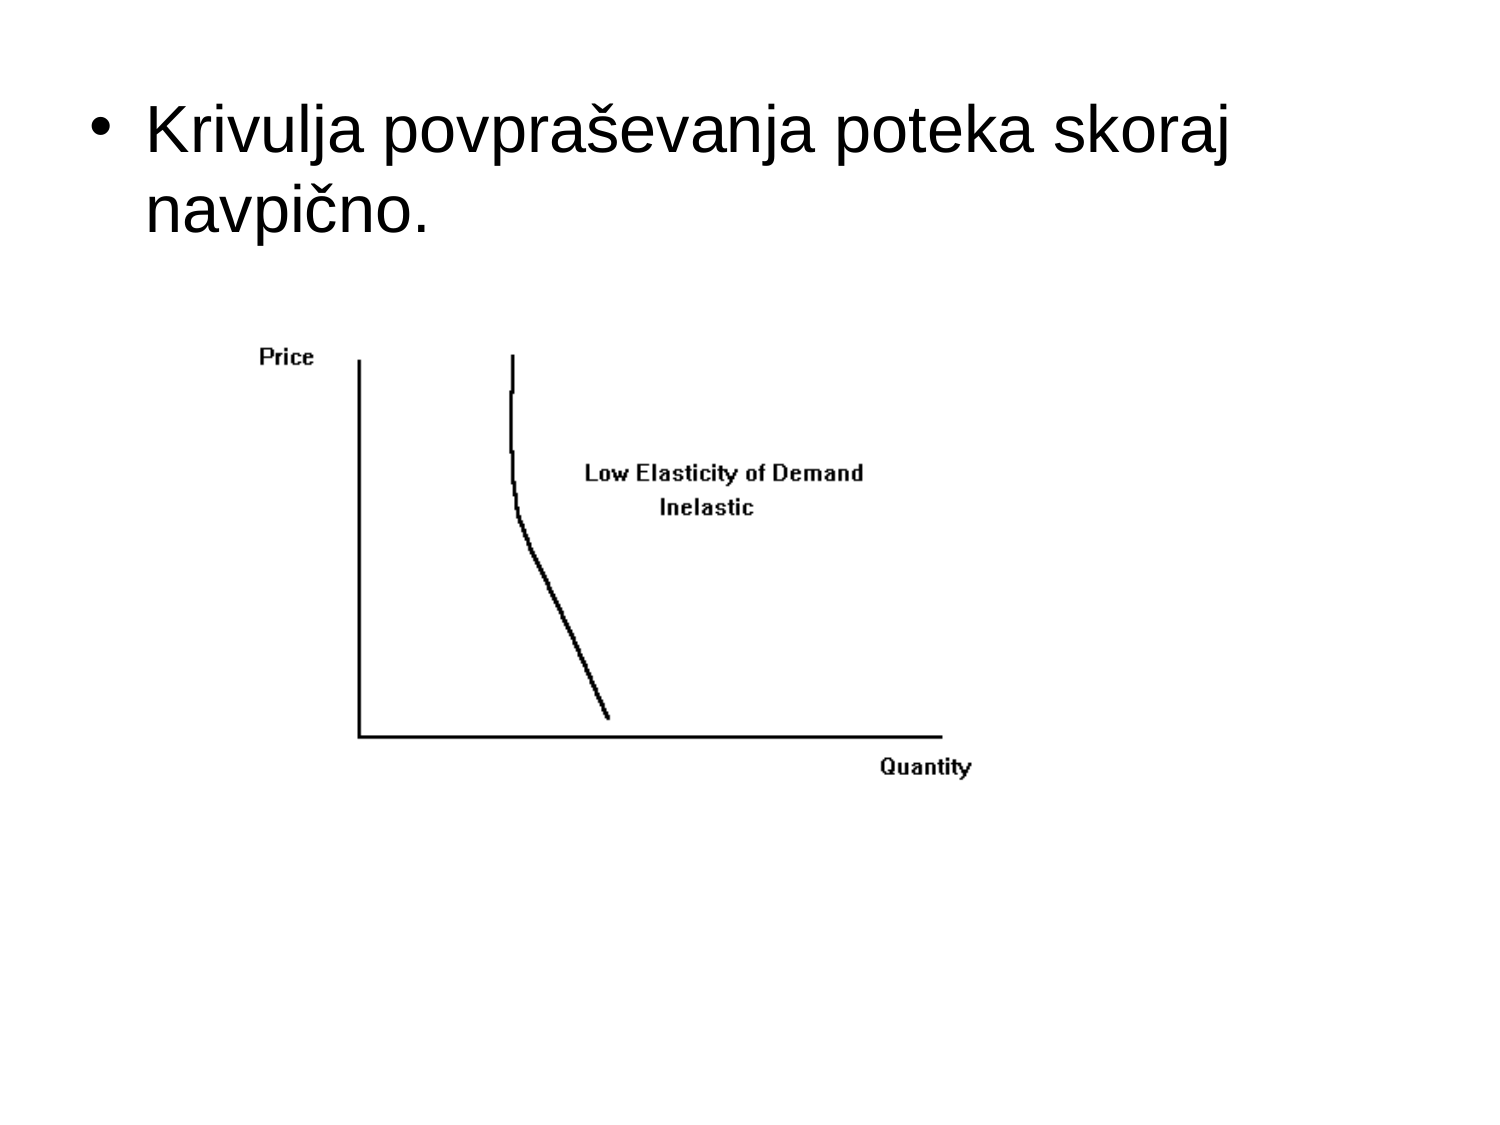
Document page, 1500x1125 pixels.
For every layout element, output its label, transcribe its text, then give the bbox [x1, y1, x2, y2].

list Krivulja povpraševanja poteka skoraj navpično. [75, 78, 1426, 1006]
picture [230, 314, 1335, 1055]
